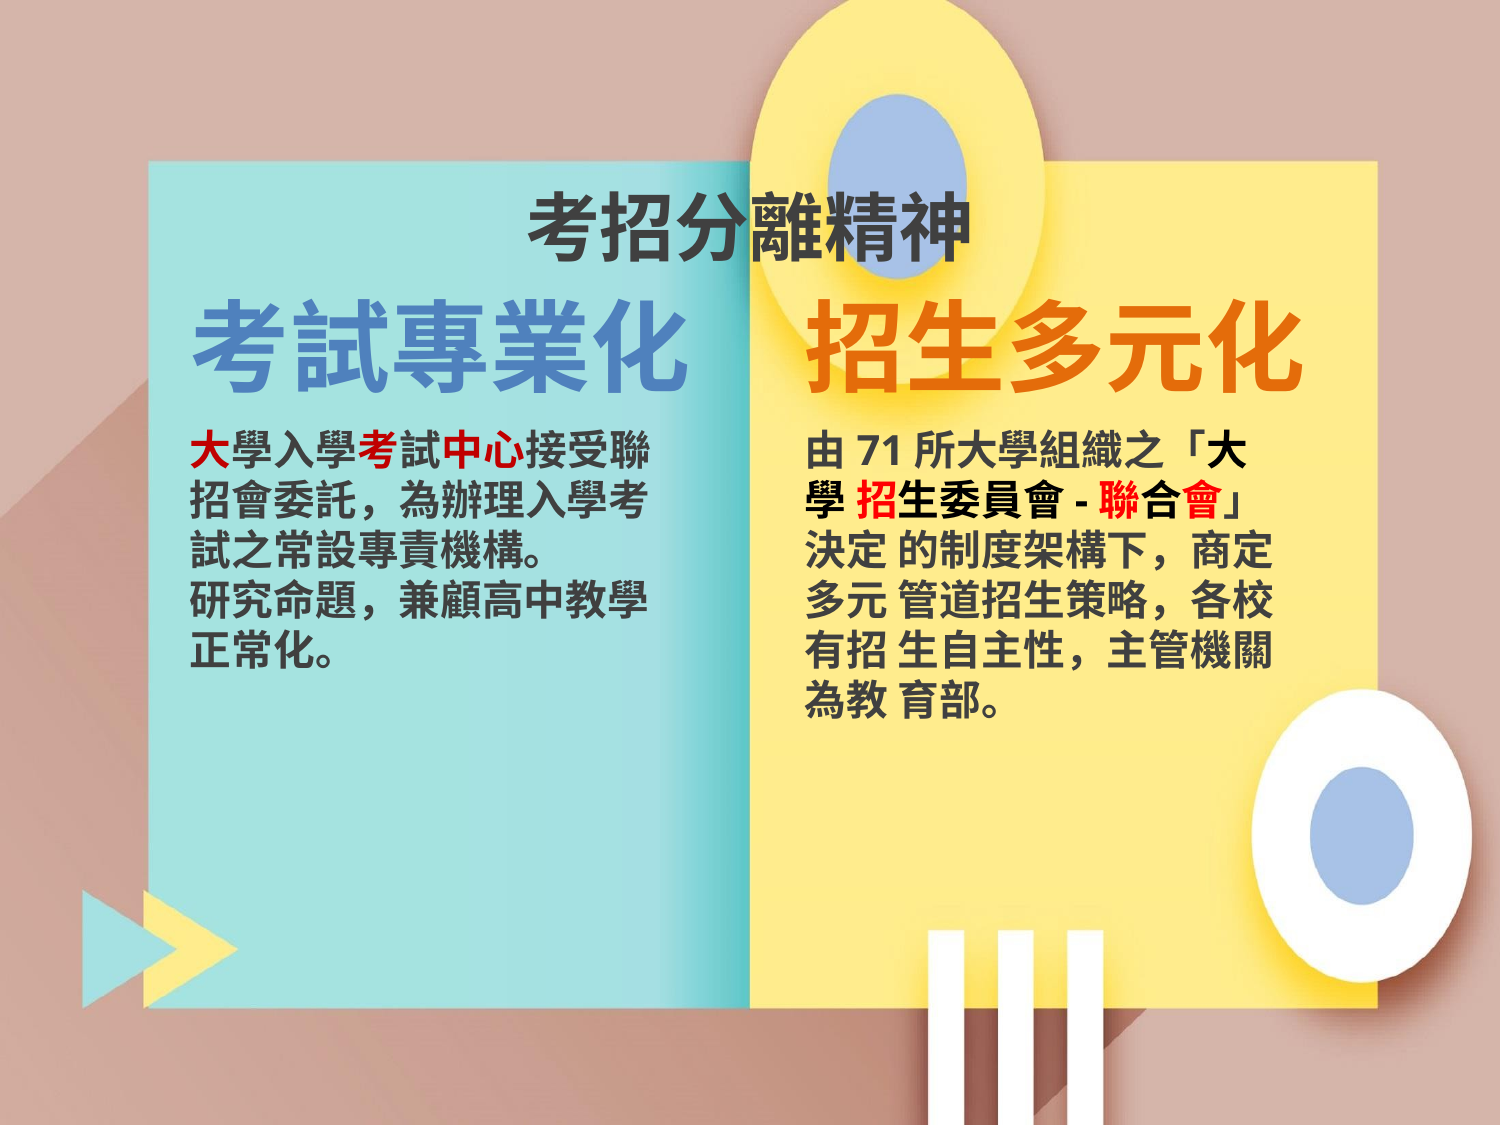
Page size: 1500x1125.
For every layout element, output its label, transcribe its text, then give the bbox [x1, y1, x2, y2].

text_box 考試專業化 大學入學考試中心接受聯 招會委託，為辦理入學考 試之常設專責機構。 研究命題，兼顧高中教學 正常化。 [187, 237, 693, 677]
picture [0, 0, 1500, 1125]
title 考招分離精神 [522, 178, 978, 273]
text_box 招生多元化 由71所大學組織之「大學 招生委員會-聯合會」決定 的制度架構下，商定多元 管道招生策略，各校有招 生自主性，主管機關為教 育部。 [802, 237, 1308, 727]
